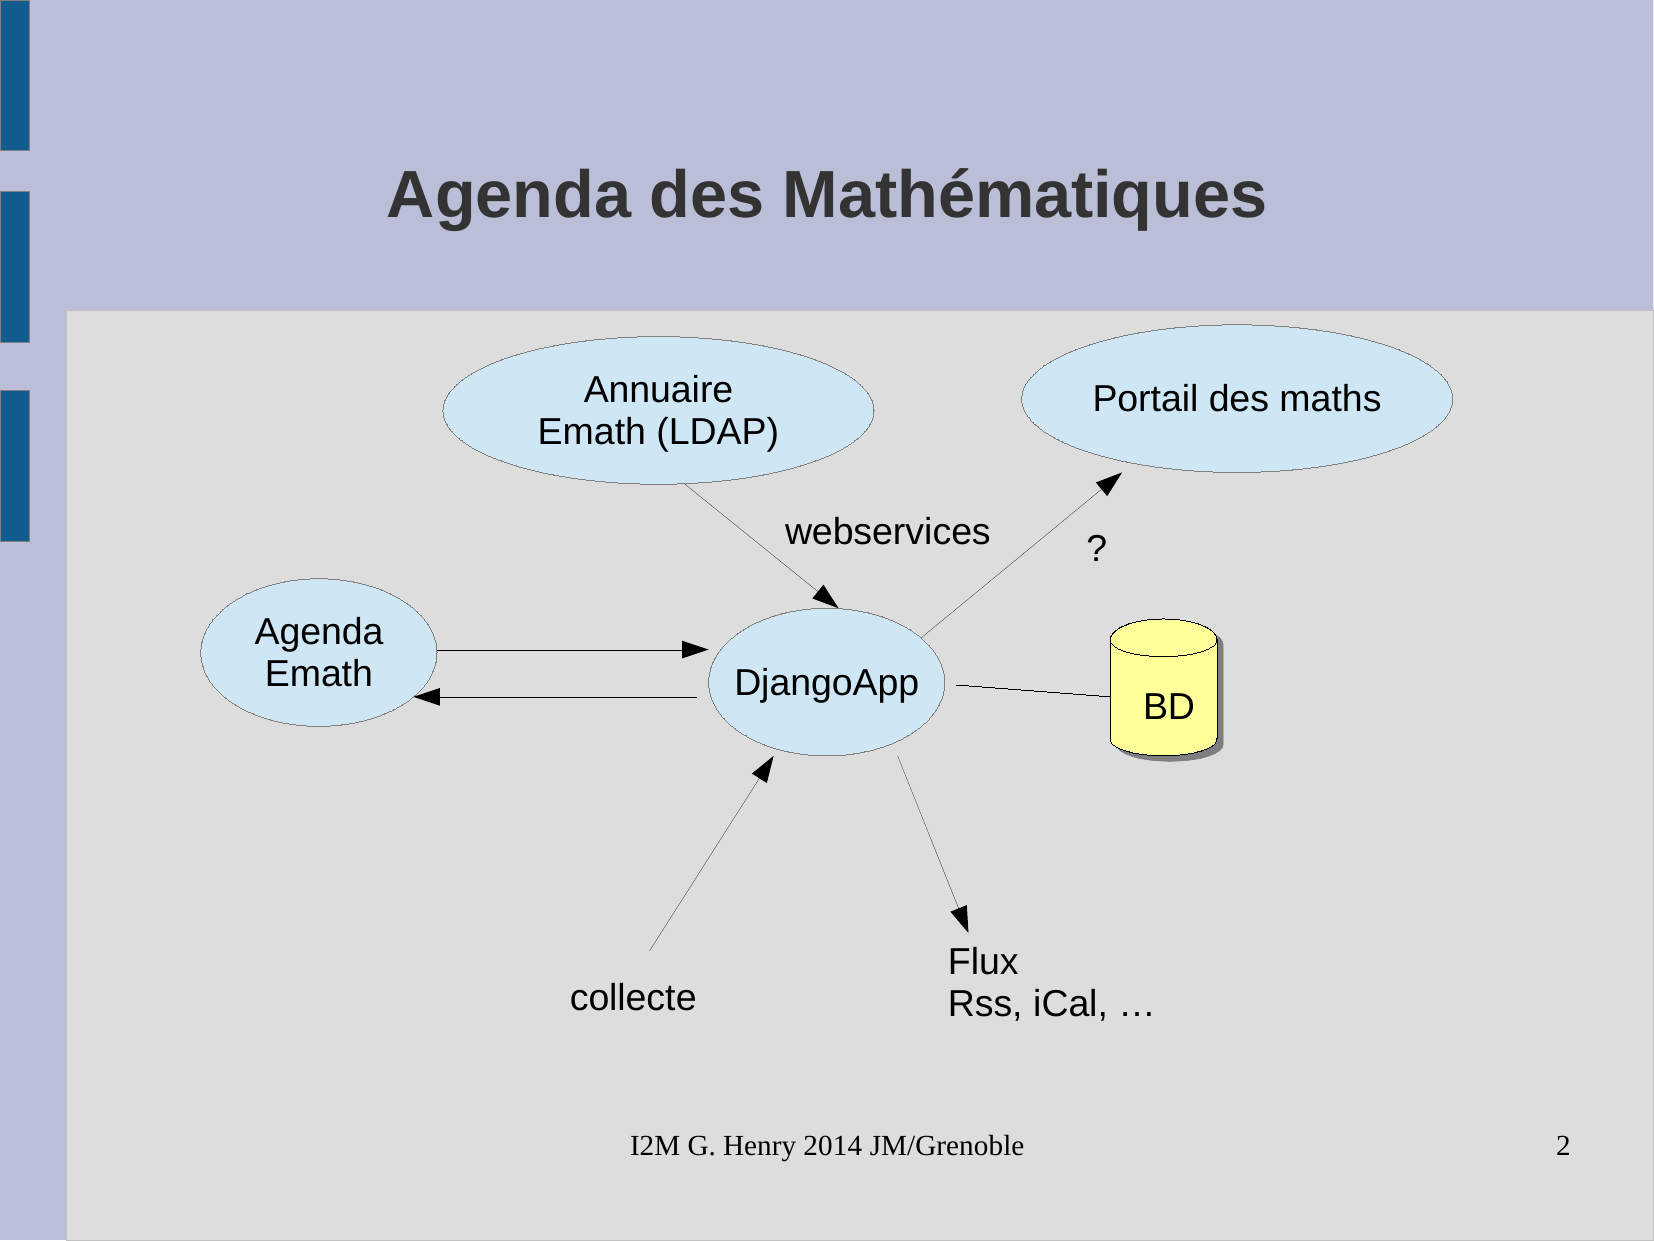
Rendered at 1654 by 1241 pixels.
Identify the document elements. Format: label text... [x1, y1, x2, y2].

title Agenda des Mathématiques [121, 91, 1534, 299]
text_box webservices [1018, 510, 1078, 560]
text_box Agenda Emath [200, 578, 438, 727]
text_box Annuaire Emath (LDAP) [442, 336, 875, 485]
text_box webservices [770, 503, 1078, 560]
text_box DjangoApp [708, 608, 945, 756]
text_box Portail des maths [1021, 324, 1453, 473]
text_box Flux Rss, iCal, … [933, 933, 1171, 1074]
text_box collecte [555, 968, 713, 1026]
text_box BD [1128, 678, 1211, 735]
text_box [1110, 618, 1218, 756]
text_box ? [1071, 519, 1123, 577]
